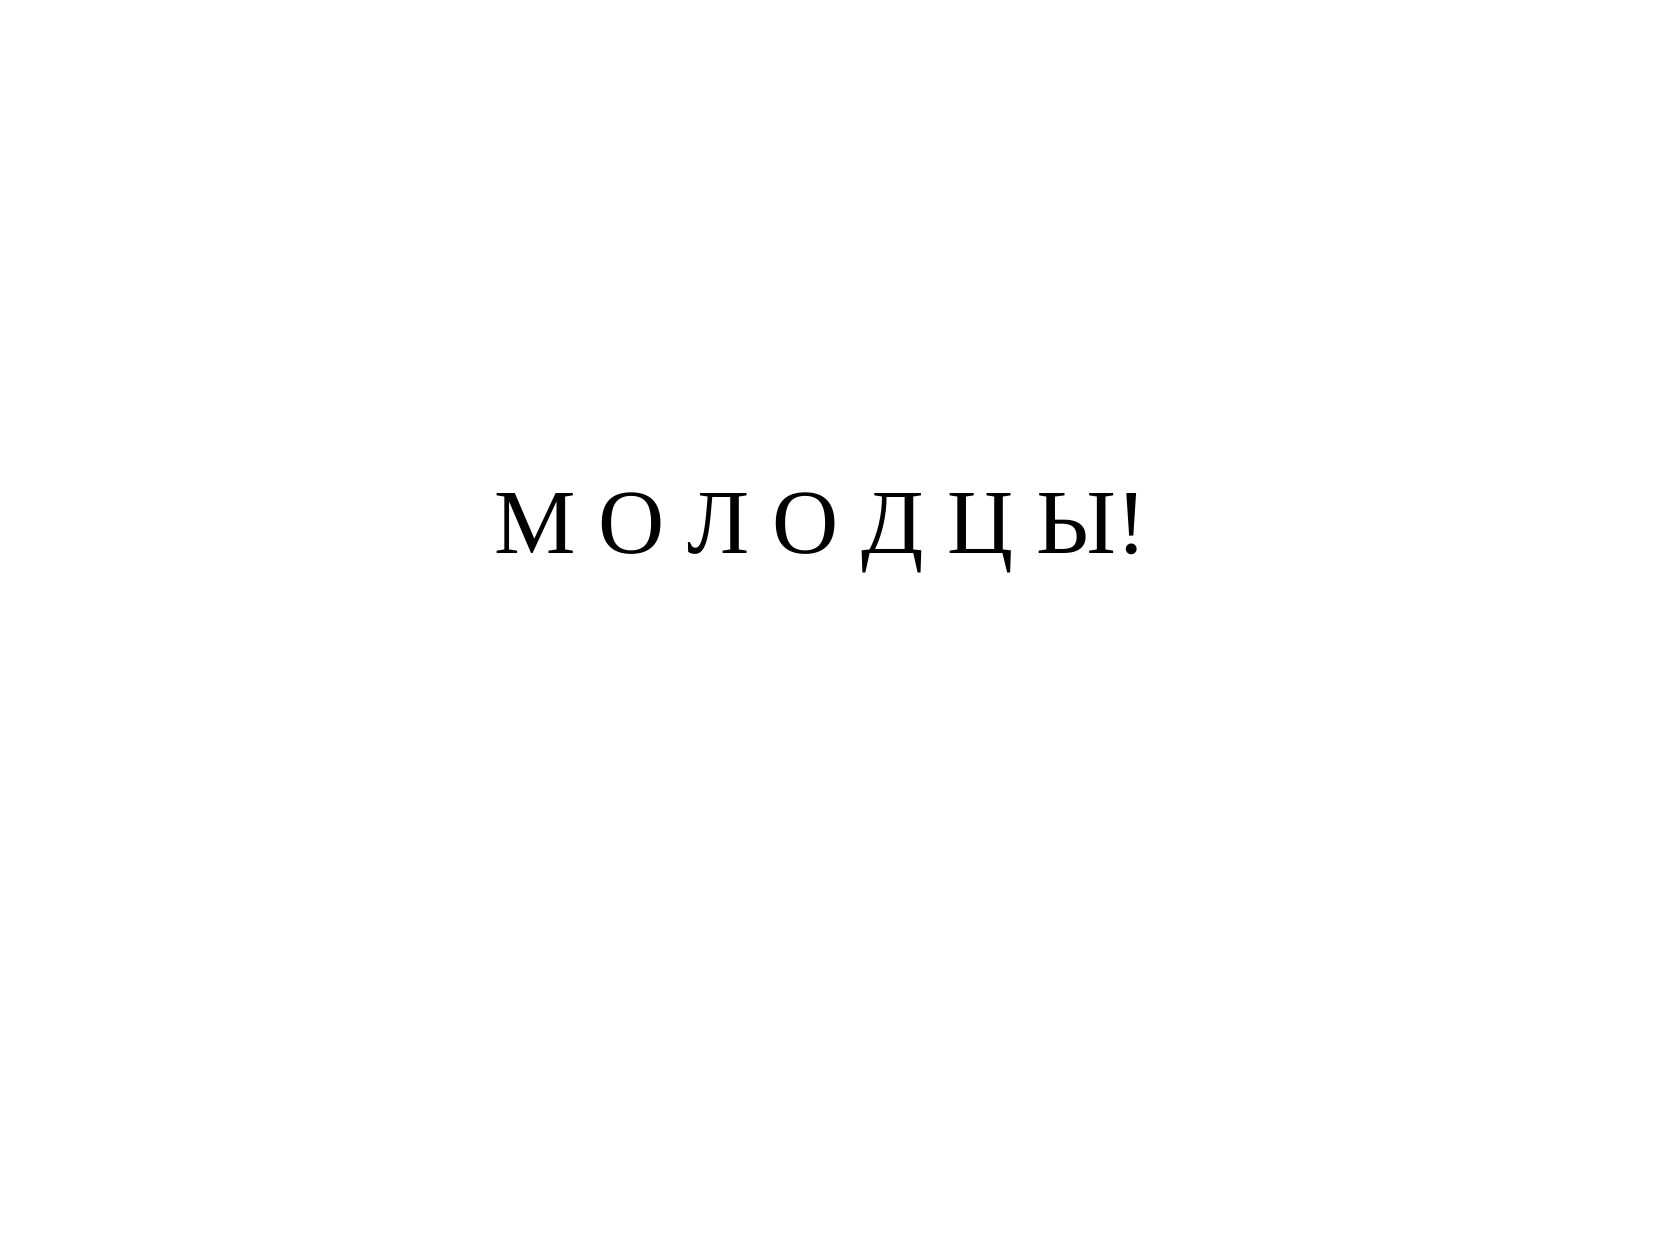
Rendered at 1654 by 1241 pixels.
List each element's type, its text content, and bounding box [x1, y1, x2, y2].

title М О Л О Д Ц Ы! [76, 413, 1565, 621]
